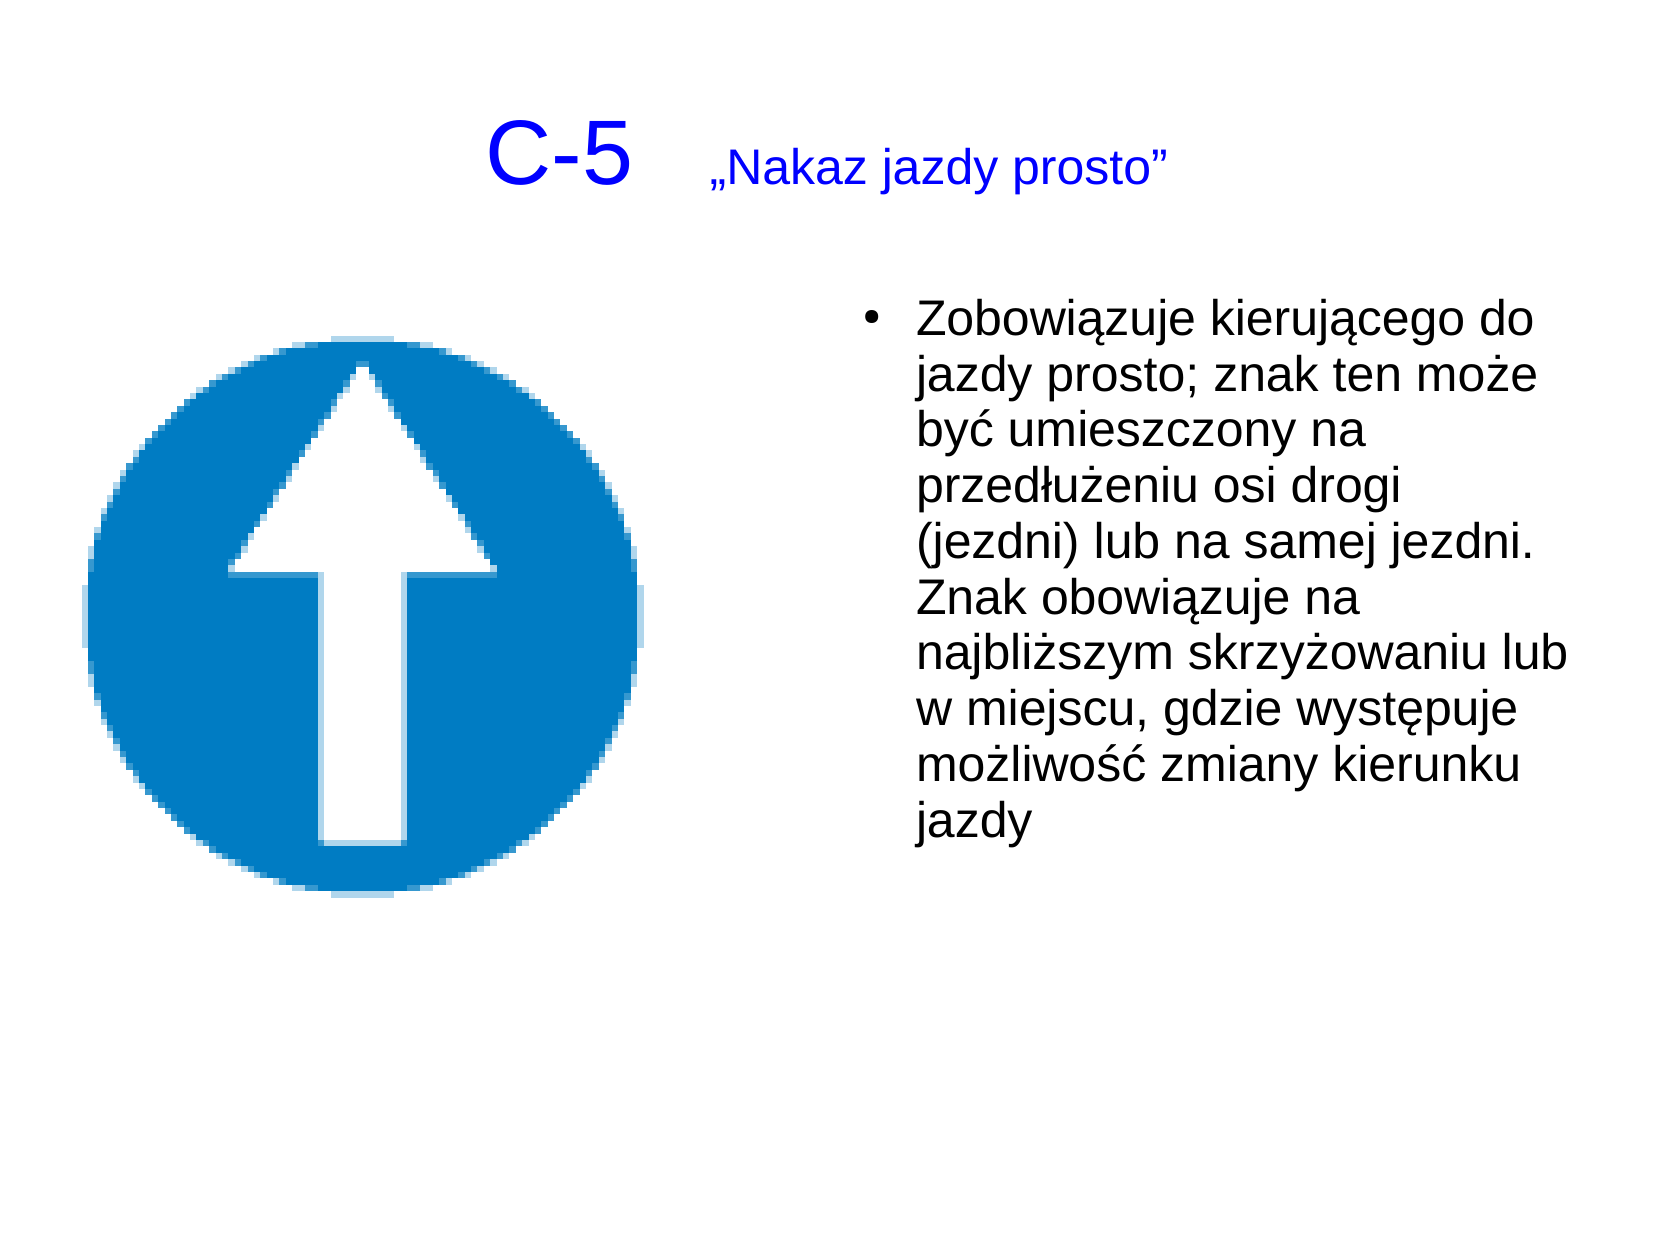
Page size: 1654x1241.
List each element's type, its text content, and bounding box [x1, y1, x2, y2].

picture [82, 336, 644, 898]
list Zobowiązuje kierującego do jazdy prosto; znak ten może być umieszczony na przedłużeniu osi drogi (jezdni) lub na samej jezdni. Znak obowiązuje na najbliższym skrzyżowaniu lub w miejscu, gdzie występuje możliwość zmiany kierunku jazdy [845, 290, 1572, 1094]
title C-5 „Nakaz jazdy prosto” [82, 56, 1571, 250]
